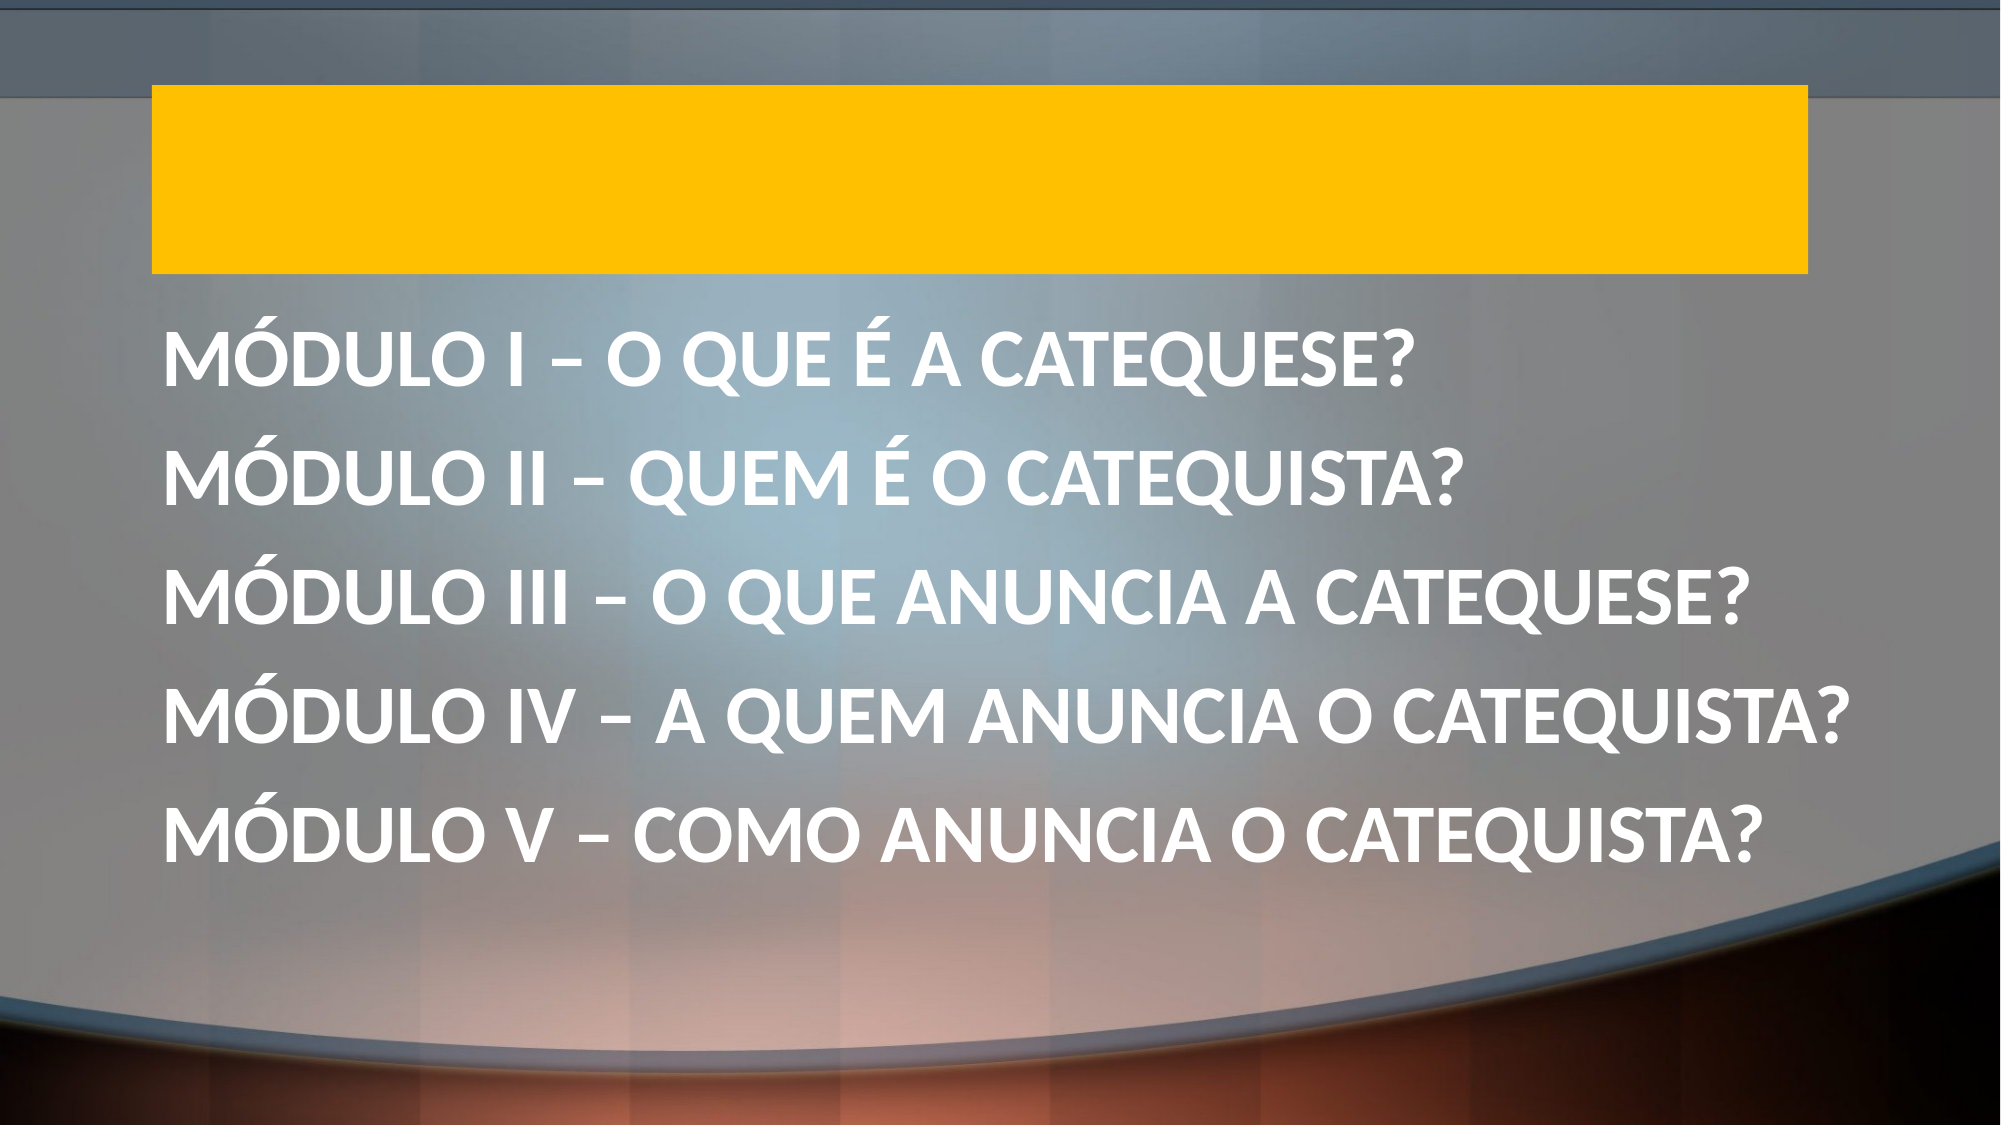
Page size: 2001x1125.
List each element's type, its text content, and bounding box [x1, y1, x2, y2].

title CURSO DE INICIAÇÃO – 1999 [151, 85, 1809, 275]
list MÓDULO I – O QUE É A CATEQUESE? MÓDULO II – QUEM É O CATEQUISTA? MÓDULO III – O QUE ANUNCIA A CATEQUESE? MÓDULO IV – A QUEM ANUNCIA O CATEQUISTA? MÓDULO V – COMO ANUNCIA O CATEQUISTA? [146, 307, 1895, 928]
